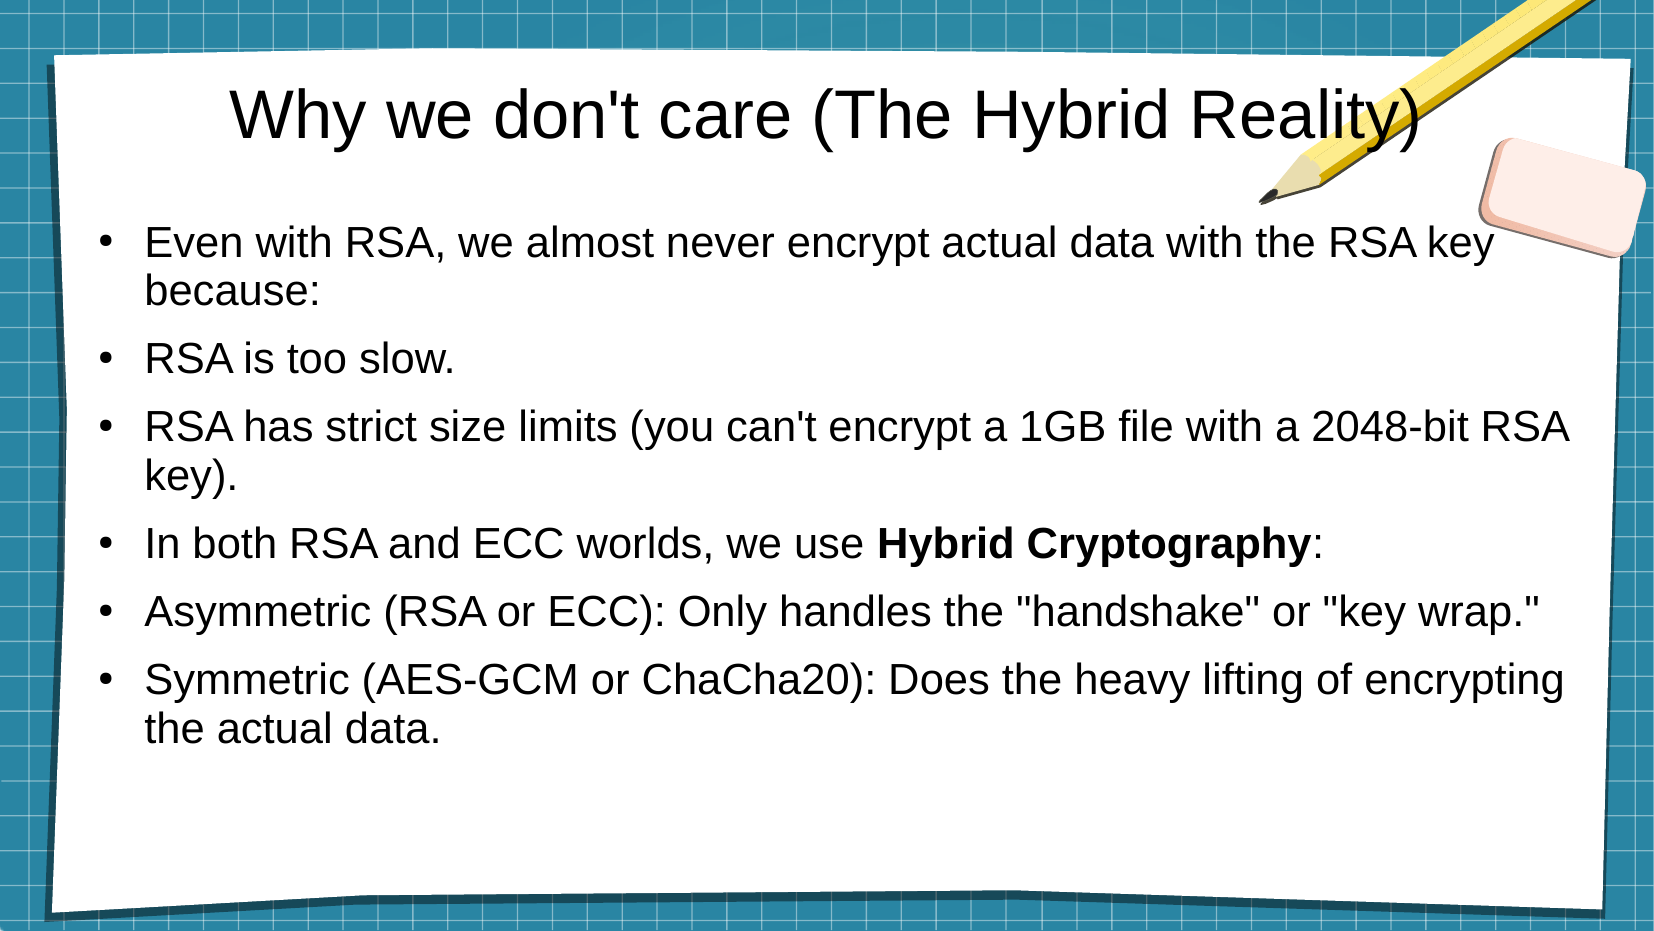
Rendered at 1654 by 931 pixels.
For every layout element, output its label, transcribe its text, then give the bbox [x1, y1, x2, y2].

title Why we don't care (The Hybrid Reality) [82, 37, 1571, 193]
list Even with RSA, we almost never encrypt actual data with the RSA key because: RSA is too slow. RSA has strict size limits (you can't encrypt a 1GB file with a 2048-bit RSA key). In both RSA and ECC worlds, we use Hybrid Cryptography: Asymmetric (RSA or ECC): Only handles the "handshake" or "key wrap." Symmetric (AES-GCM or ChaCha20): Does the heavy lifting of encrypting the actual data. [82, 217, 1571, 758]
